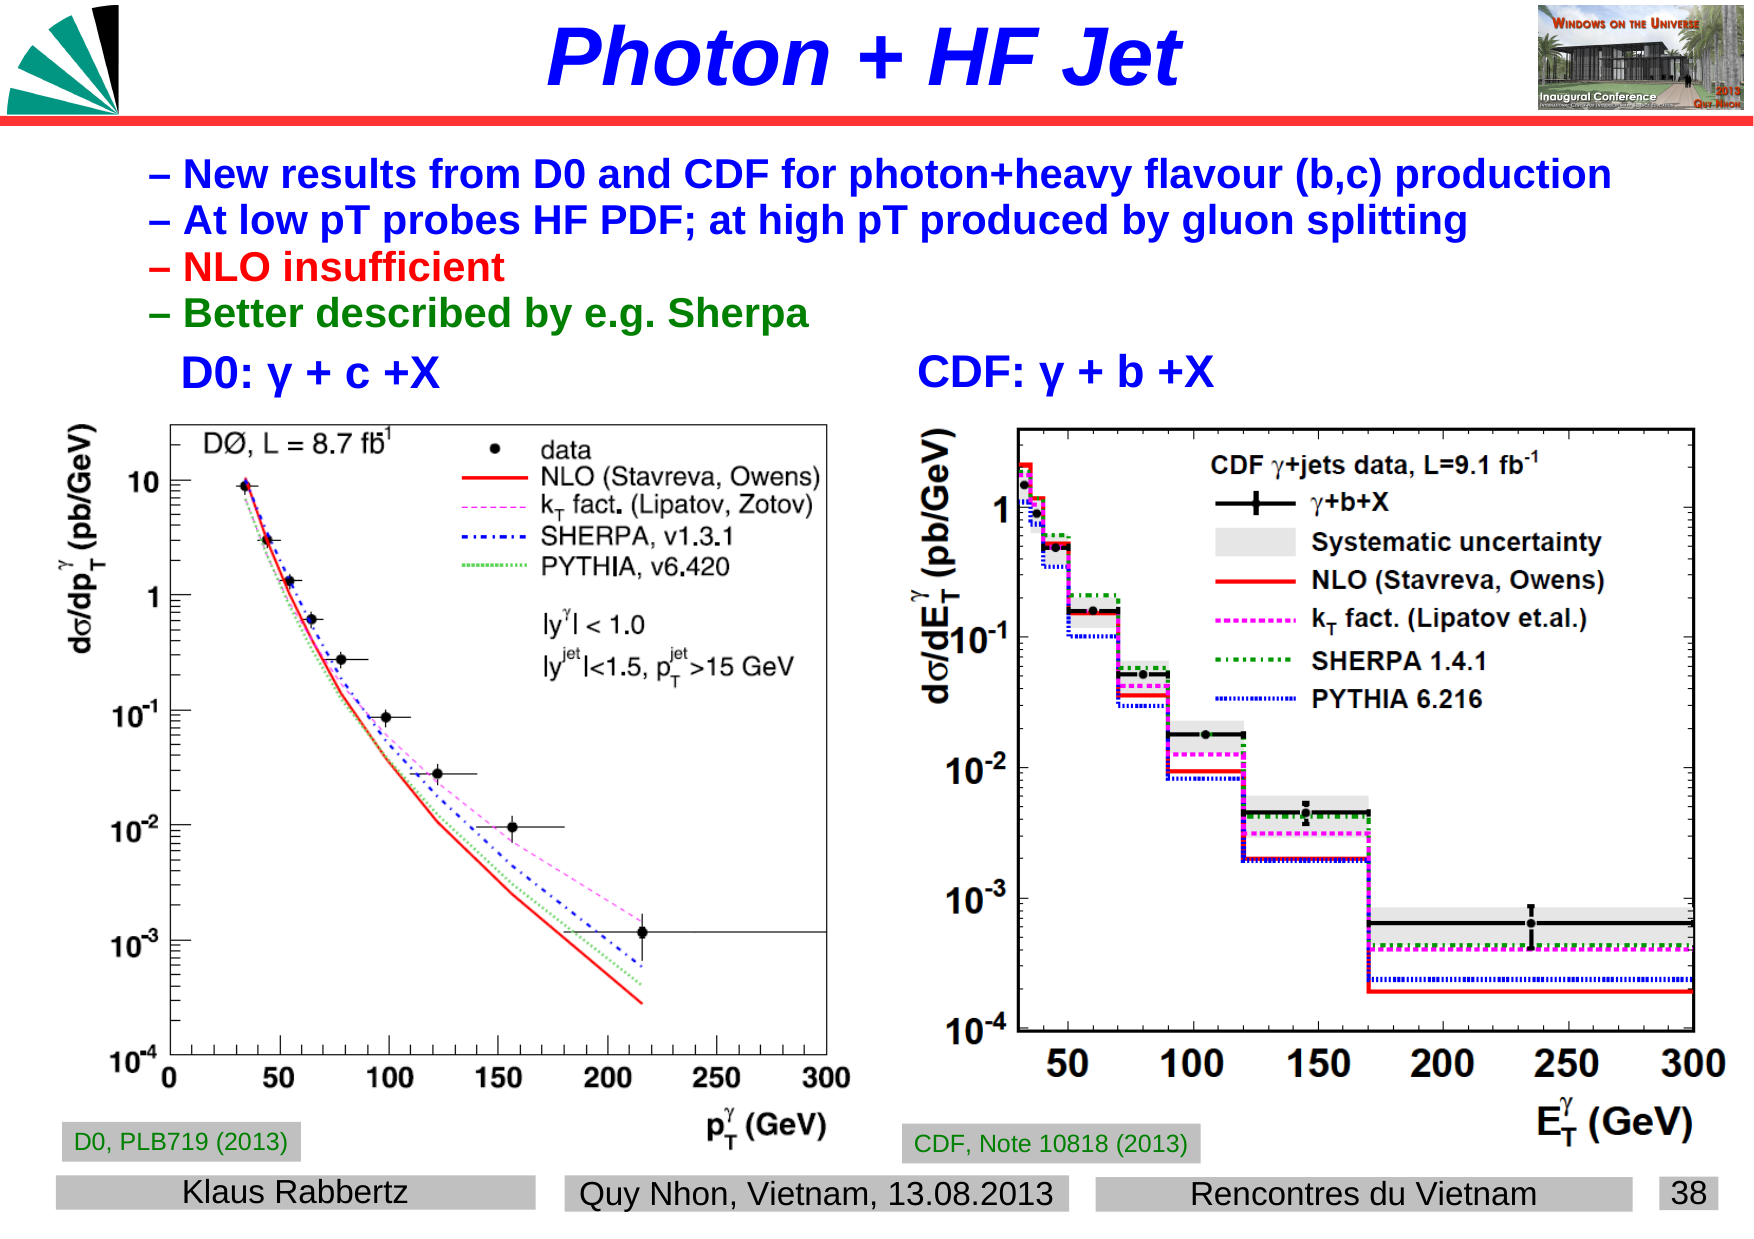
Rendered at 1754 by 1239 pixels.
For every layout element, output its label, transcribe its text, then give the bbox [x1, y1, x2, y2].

picture [54, 416, 851, 1158]
text_box – New results from D0 and CDF for photon+heavy flavour (b,c) production – At low pT probes HF PDF; at high pT produced by gluon splitting – NLO insufficient – Better described by e.g. Sherpa [136, 144, 1626, 343]
text_box CDF, Note 10818 (2013) [902, 1123, 1201, 1164]
picture [7, 5, 119, 116]
text_box D0: γ + c +X [168, 343, 453, 405]
picture [1606, 5, 1744, 110]
text_box D0, PLB719 (2013) [62, 1121, 301, 1162]
title Photon + HF Jet [123, 0, 1606, 114]
picture [909, 414, 1728, 1155]
text_box CDF: γ + b +X [905, 343, 1227, 403]
